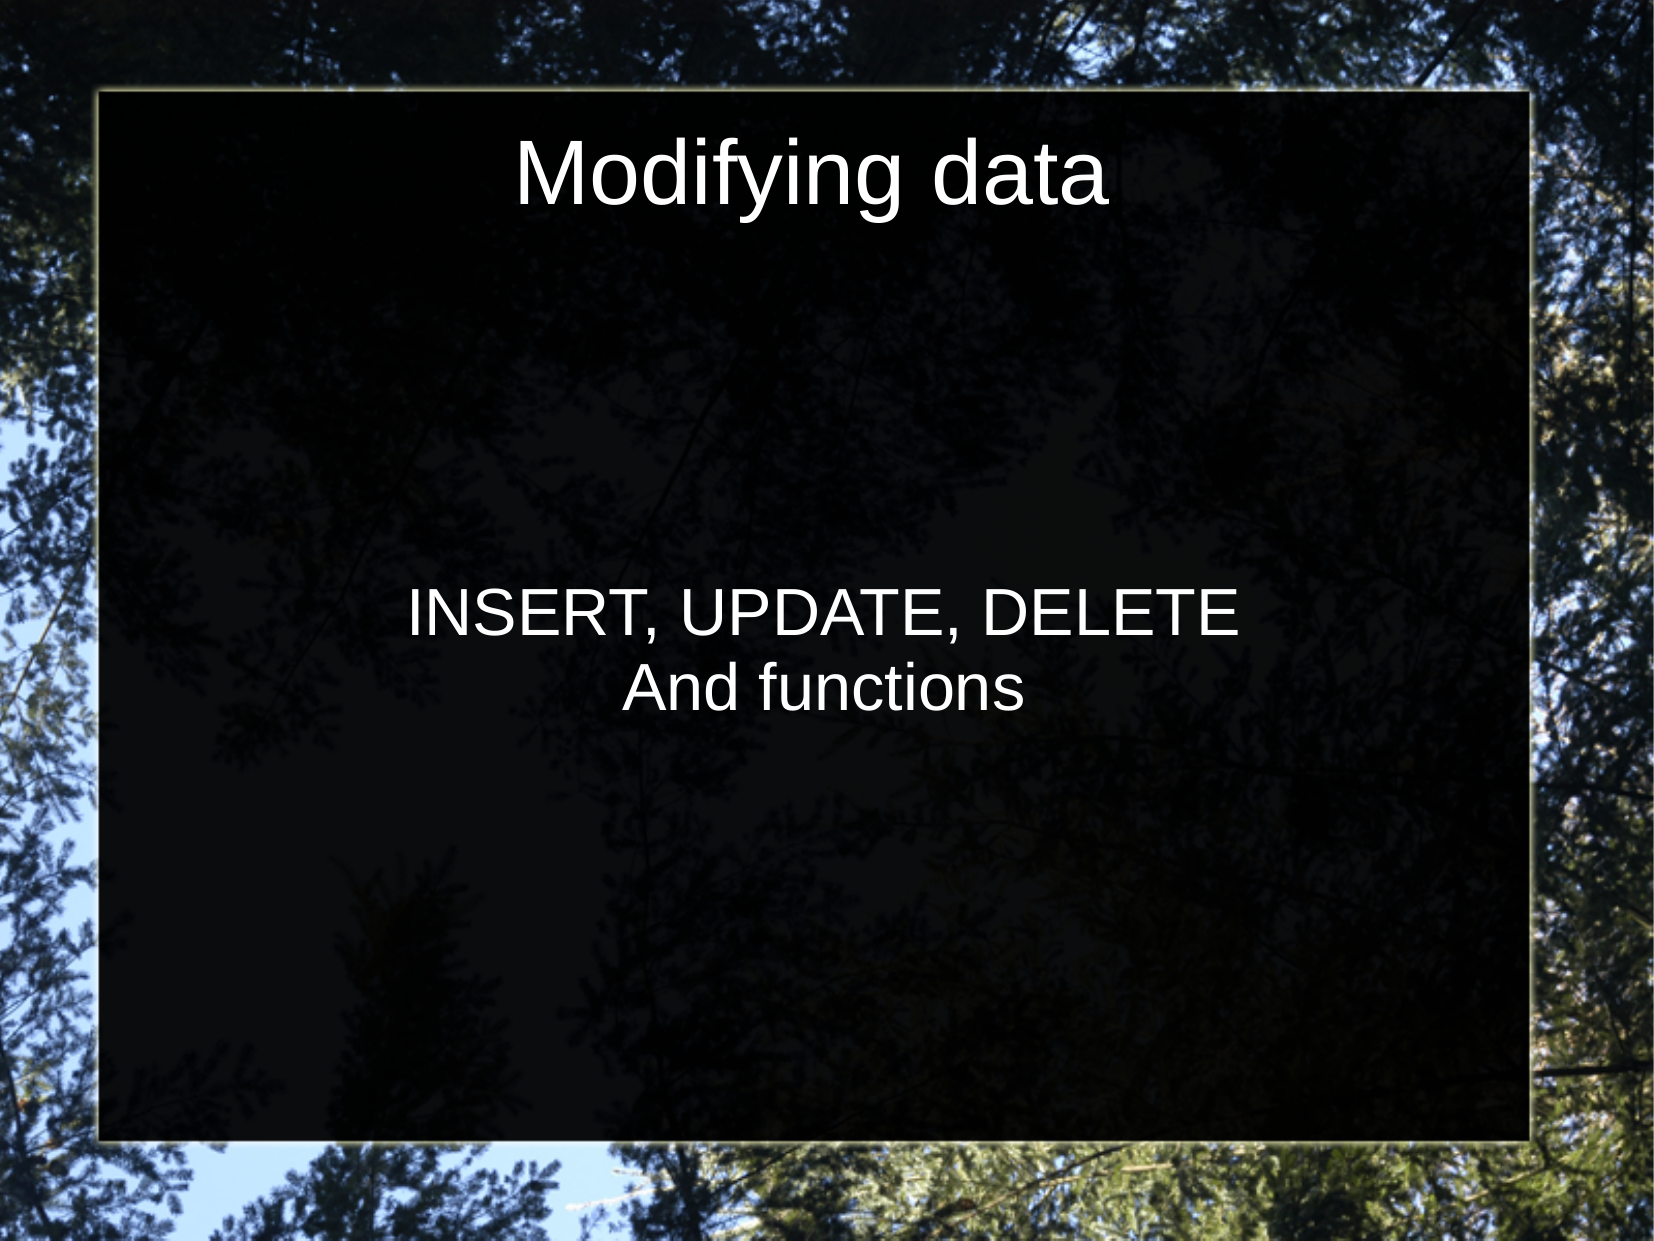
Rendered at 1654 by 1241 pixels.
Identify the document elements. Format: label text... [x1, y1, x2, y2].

subtitle INSERT, UPDATE, DELETE And functions [112, 290, 1536, 1010]
picture [0, 0, 1654, 1241]
title Modifying data [88, 88, 1536, 257]
